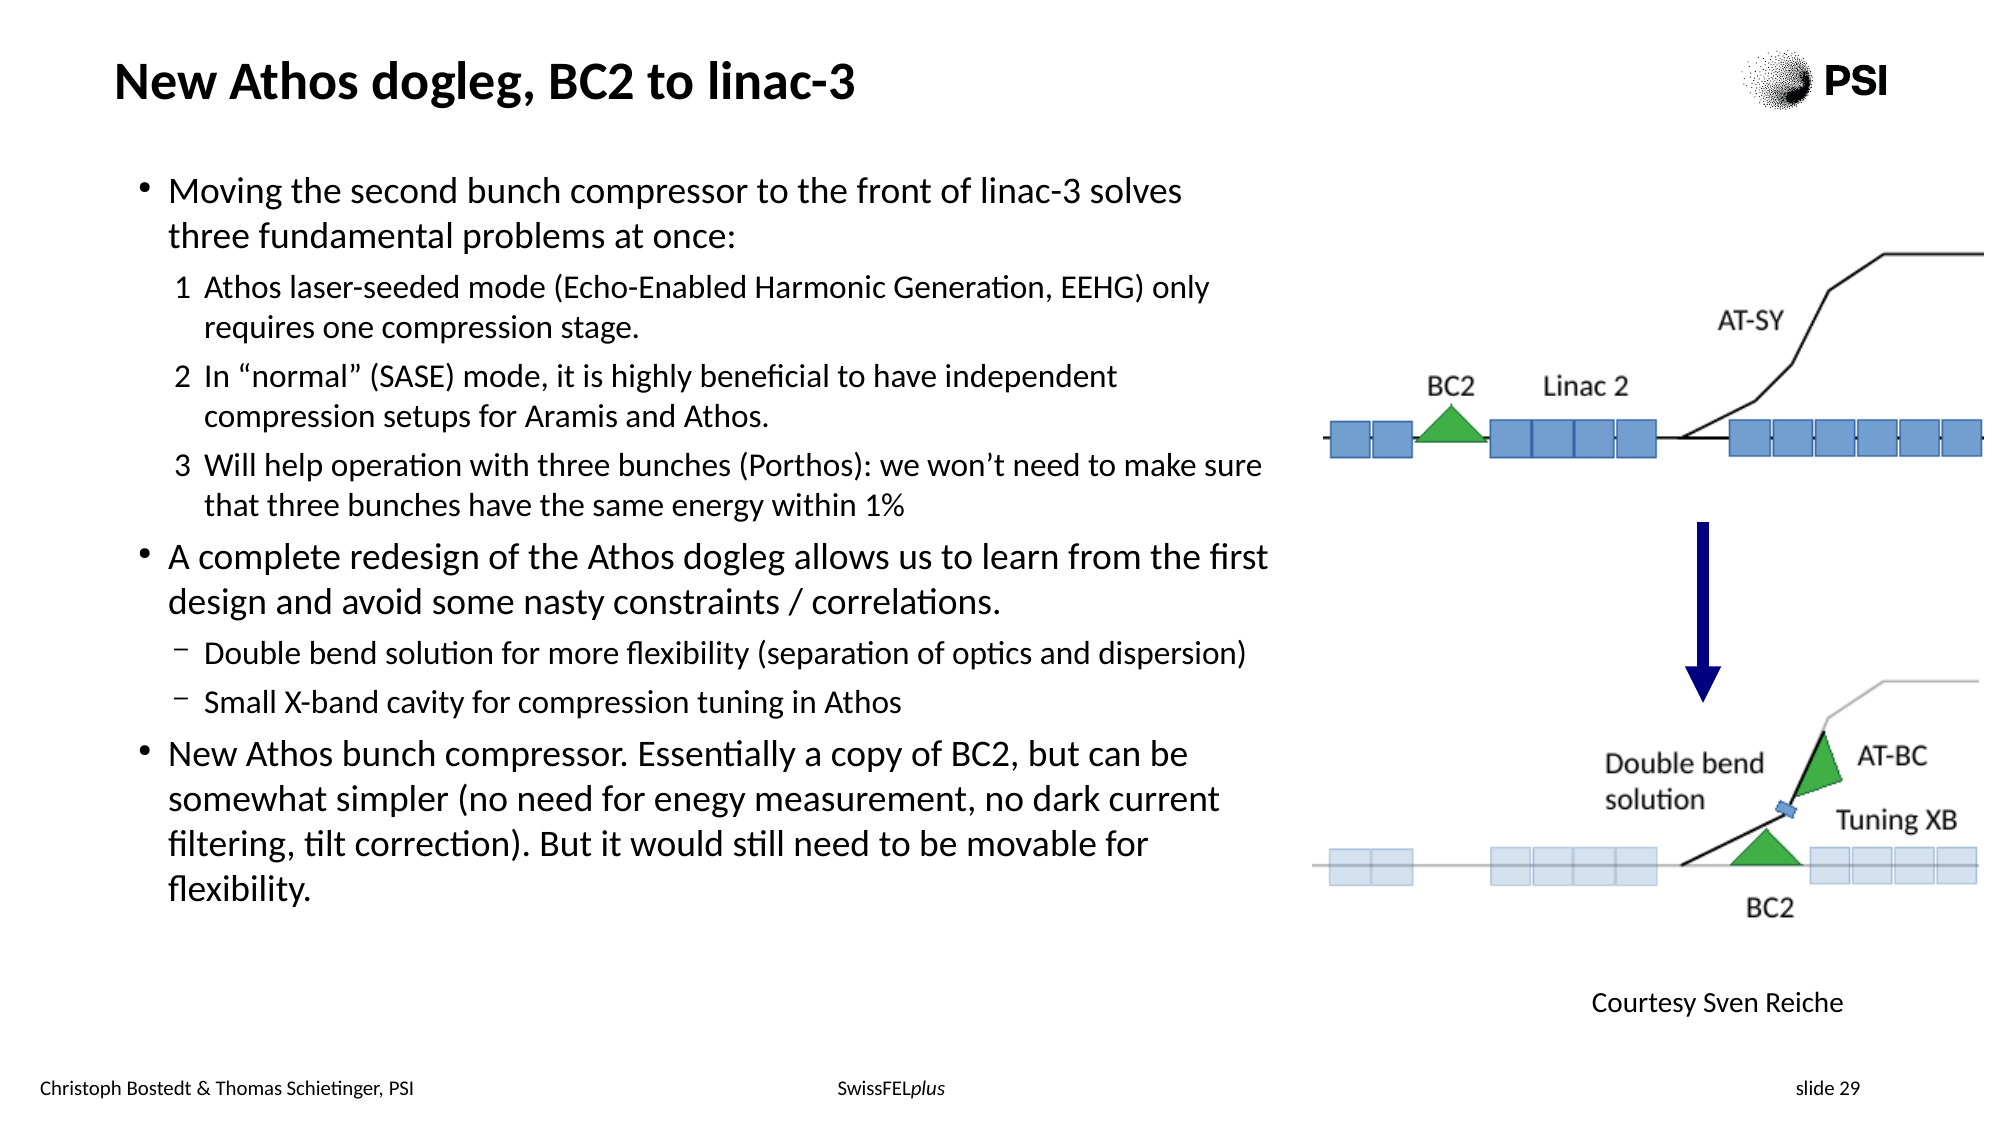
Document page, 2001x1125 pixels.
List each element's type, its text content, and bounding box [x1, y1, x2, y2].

text_box Moving the second bunch compressor to the front of linac-3 solves three fundamental problems at once: Athos laser-seeded mode (Echo-Enabled Harmonic Generation, EEHG) only requires one compression stage. In “normal” (SASE) mode, it is highly beneficial to have independent compression setups for Aramis and Athos. Will help operation with three bunches (Porthos): we won’t need to make sure that three bunches have the same energy within 1% A complete redesign of the Athos dogleg allows us to learn from the first design and avoid some nasty constraints / correlations. Double bend solution for more flexibility (separation of optics and dispersion) Small X-band cavity for compression tuning in Athos New Athos bunch compressor. Essentially a copy of BC2, but can be somewhat simpler (no need for enegy measurement, no dark current filtering, tilt correction). But it would still need to be movable for flexibility. [120, 166, 1275, 1046]
picture [1312, 587, 1979, 938]
text_box Courtesy Sven Reiche [1577, 983, 1860, 1028]
title New Athos dogleg, BC2 to linac-3 [114, 45, 1585, 118]
picture [1323, 166, 1984, 504]
